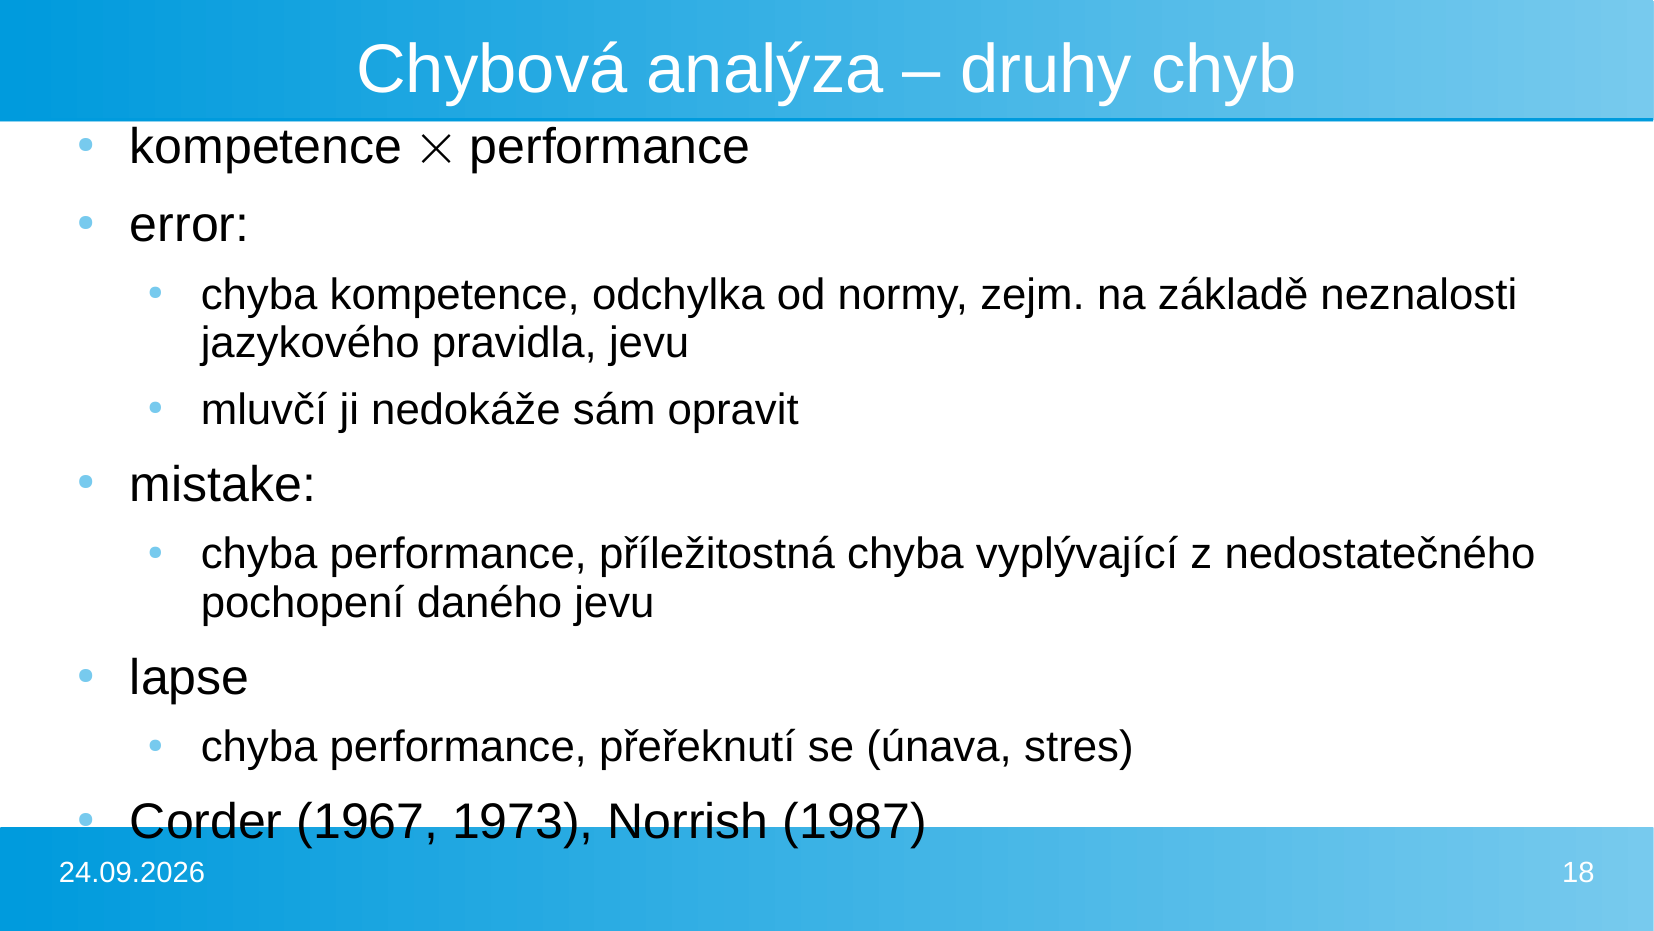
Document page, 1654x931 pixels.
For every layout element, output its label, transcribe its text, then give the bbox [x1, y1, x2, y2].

title Chybová analýza – druhy chyb [59, 29, 1595, 108]
list kompetence  performance error: chyba kompetence, odchylka od normy, zejm. na základě neznalosti jazykového pravidla, jevu mluvčí ji nedokáže sám opravit mistake: chyba performance, příležitostná chyba vyplývající z nedostatečného pochopení daného jevu lapse chyba performance, přeřeknutí se (únava, stres) Corder (1967, 1973), Norrish (1987) [59, 118, 1595, 857]
